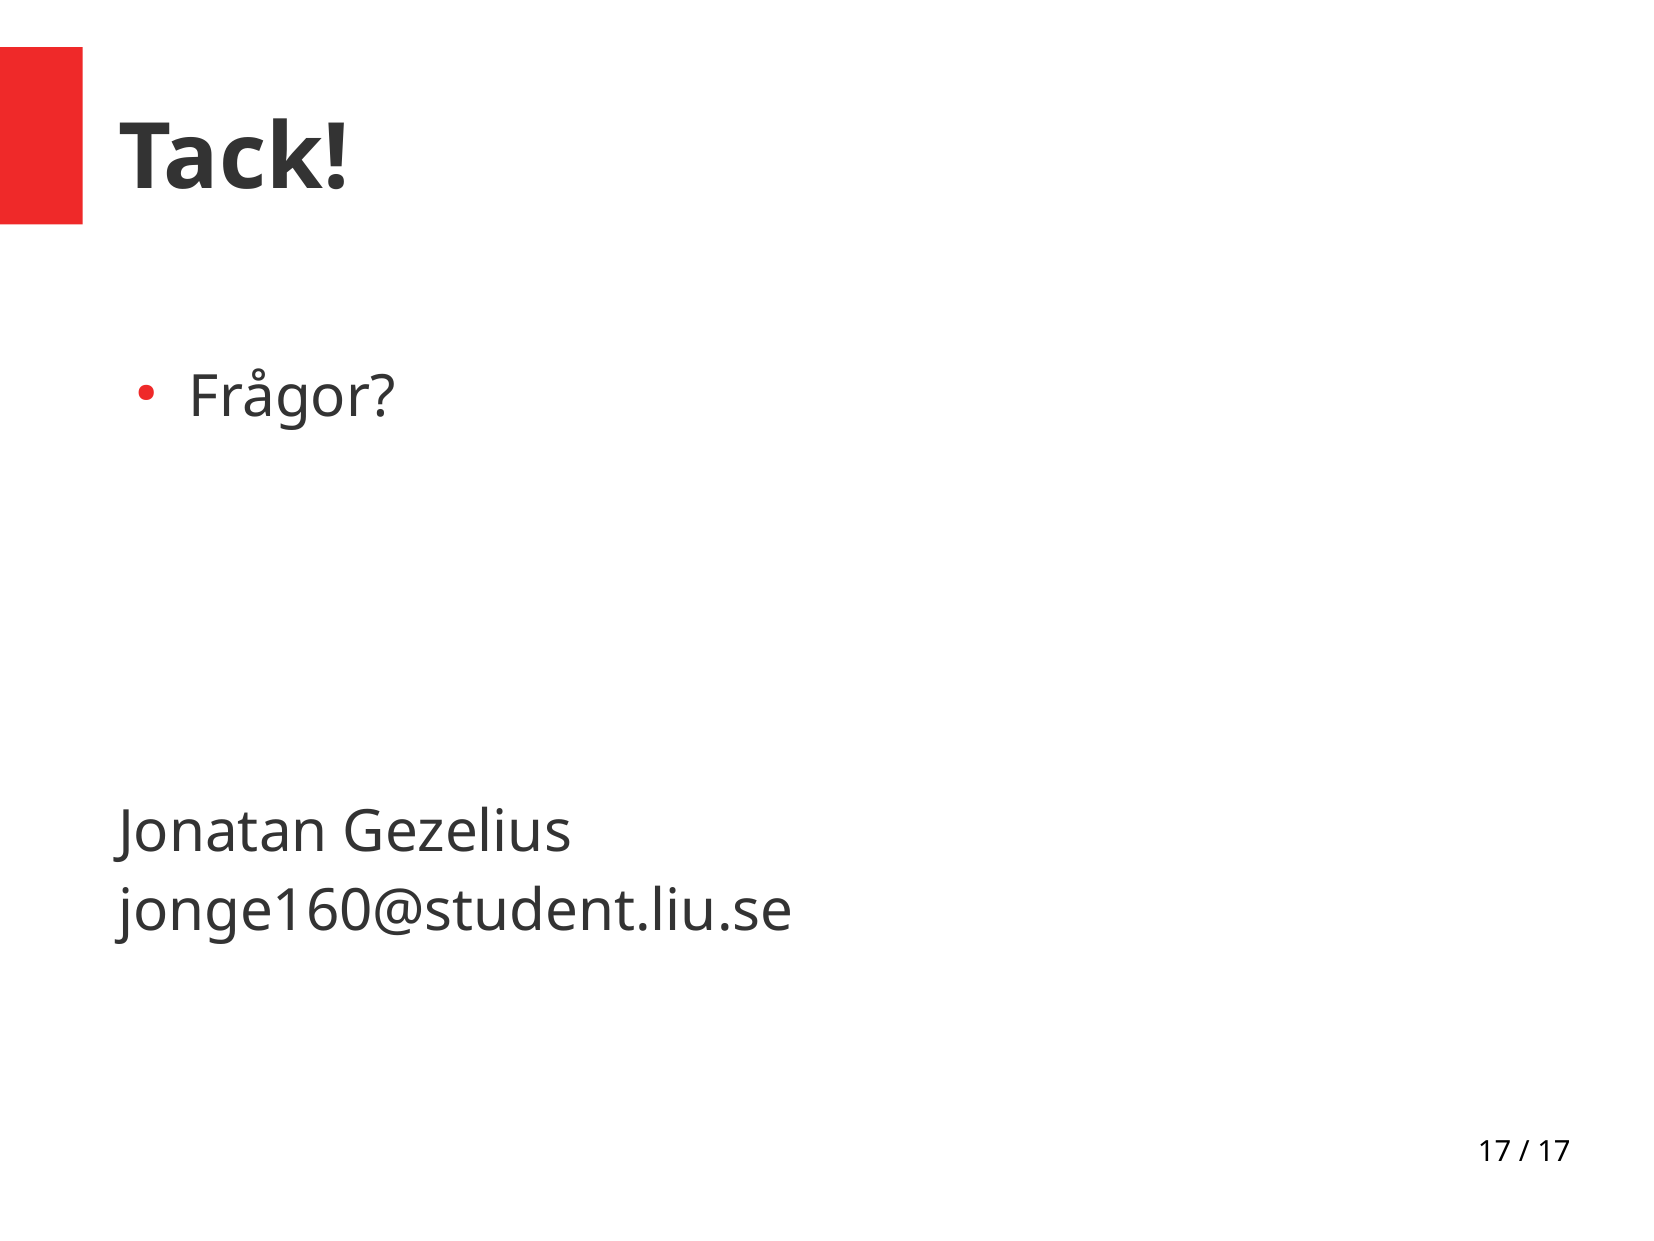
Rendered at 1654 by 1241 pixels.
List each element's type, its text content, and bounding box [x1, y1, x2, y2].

list Frågor? Jonatan Gezelius jonge160@student.liu.se [118, 354, 1536, 1074]
title Tack! [118, 49, 1571, 257]
